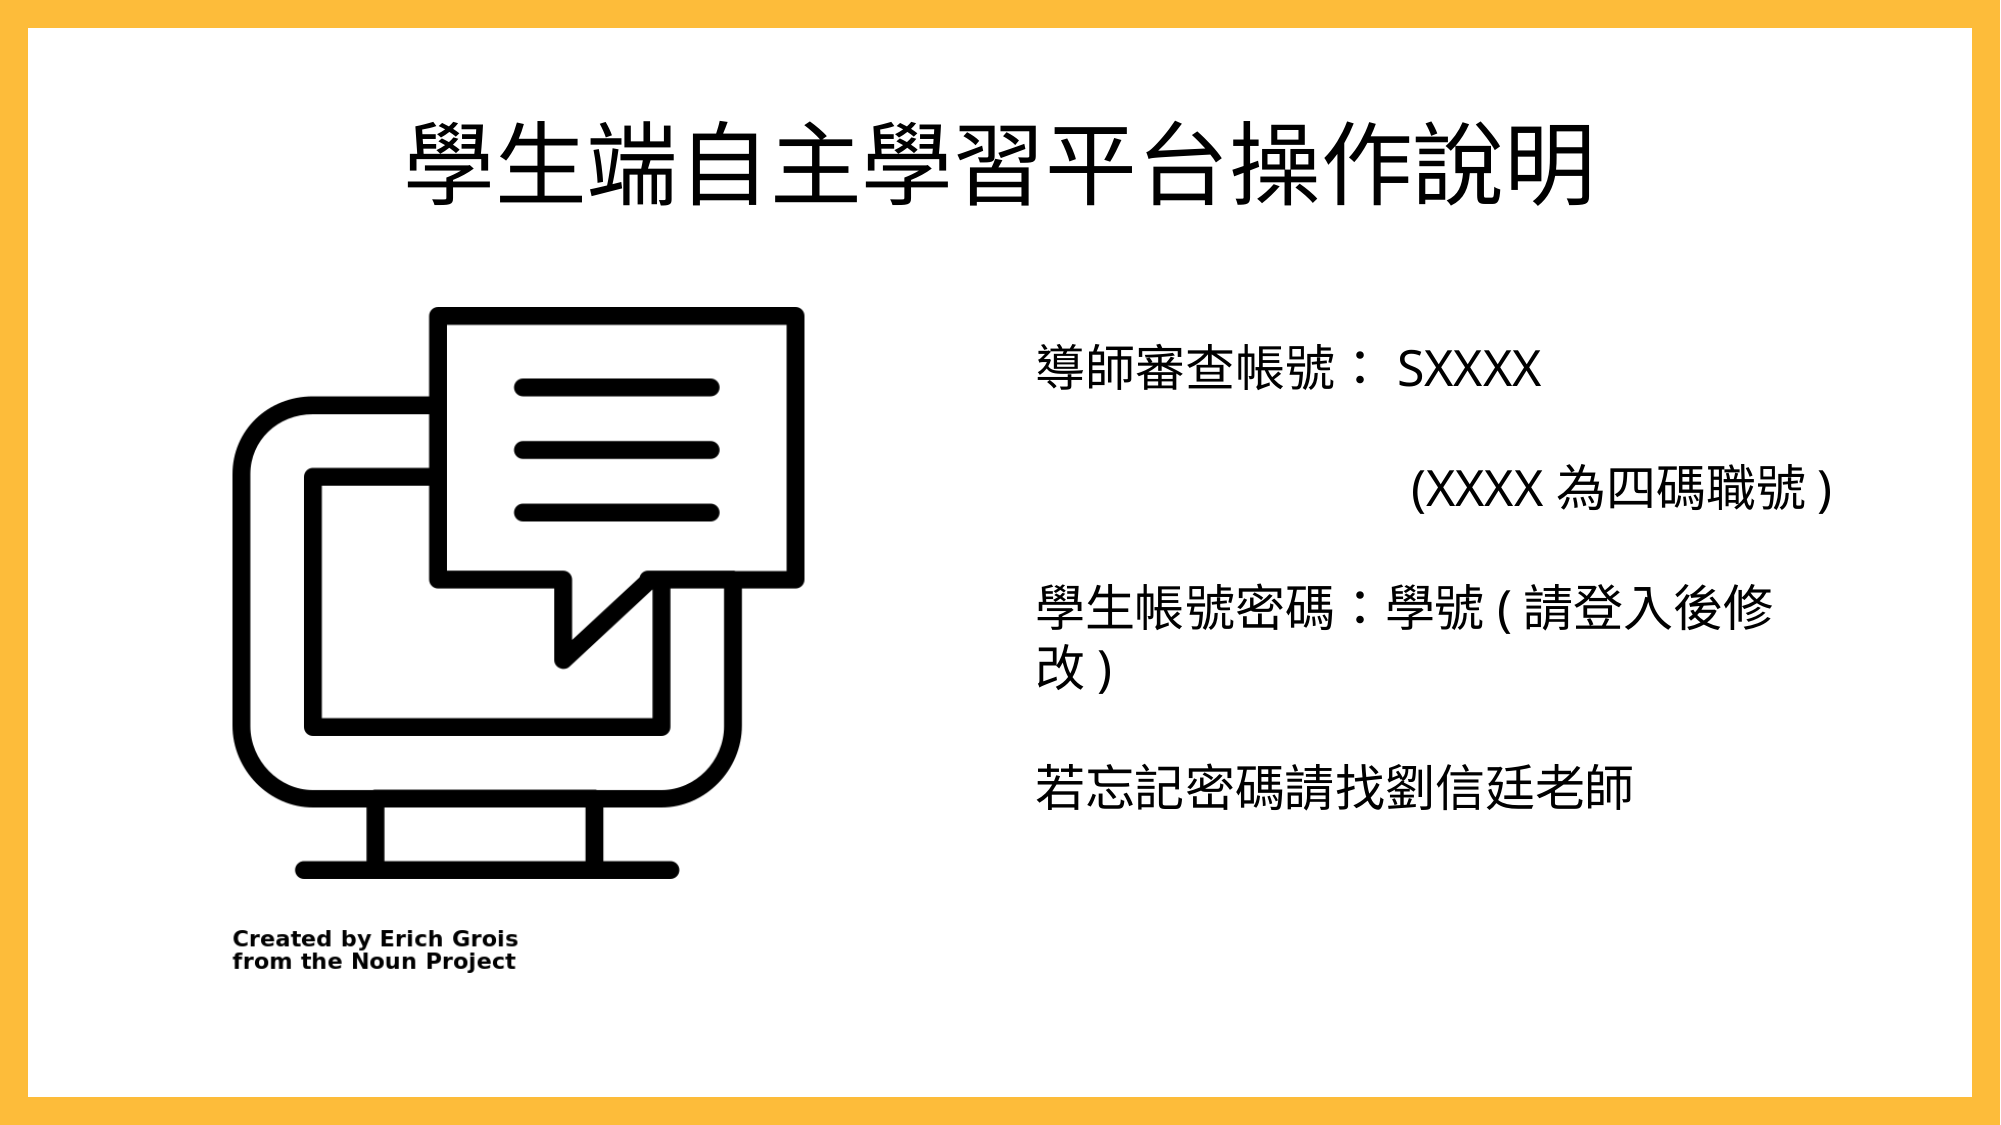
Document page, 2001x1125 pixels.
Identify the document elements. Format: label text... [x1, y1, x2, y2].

text_box 導師審查帳號：SXXXX (XXXX為四碼職號) 學生帳號密碼：學號(請登入後修改) 若忘記密碼請找劉信廷老師 [1020, 328, 1863, 708]
picture [161, 308, 876, 1022]
title 學生端自主學習平台操作說明 [137, 59, 1863, 278]
